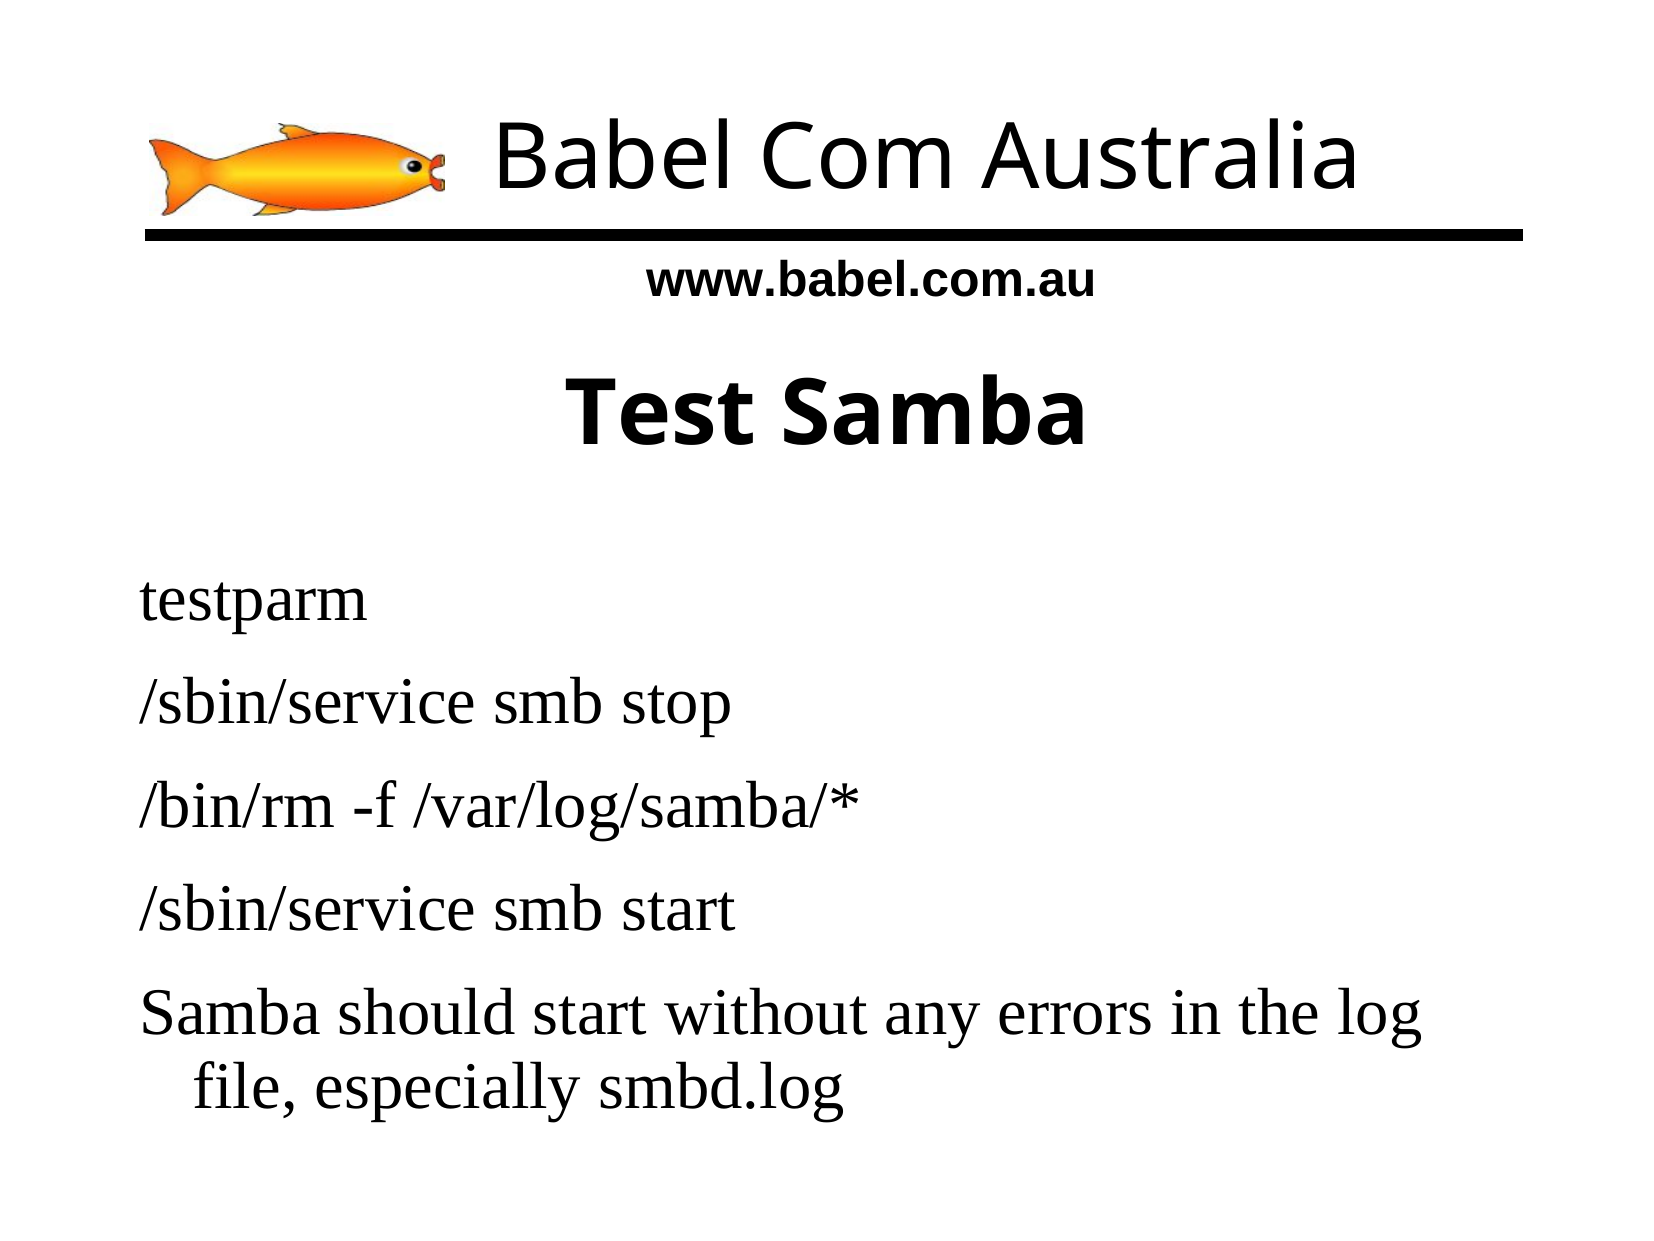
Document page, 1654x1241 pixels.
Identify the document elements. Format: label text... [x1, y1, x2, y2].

title Test Samba [126, 322, 1528, 497]
list testparm /sbin/service smb stop /bin/rm -f /var/log/samba/* /sbin/service smb start Samba should start without any errors in the log file, especially smbd.log [121, 560, 1534, 1127]
picture [149, 123, 445, 216]
